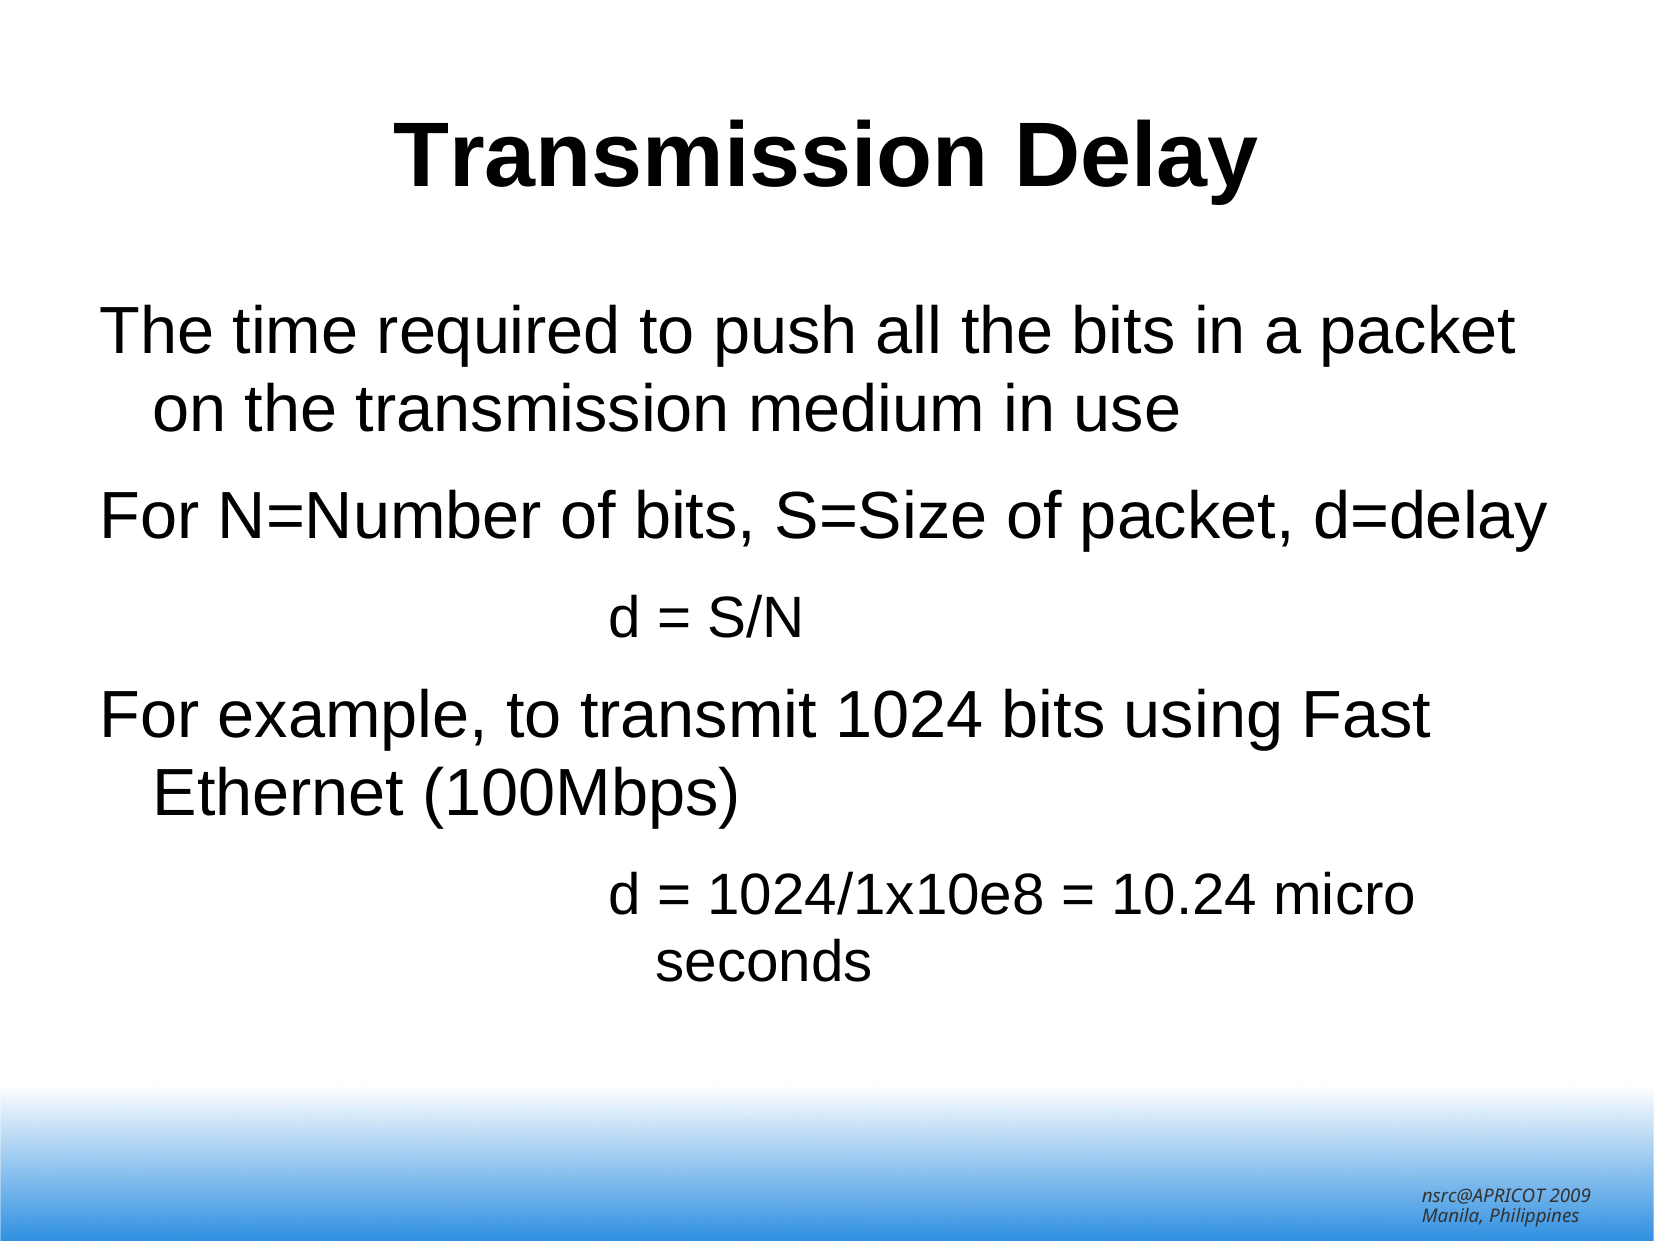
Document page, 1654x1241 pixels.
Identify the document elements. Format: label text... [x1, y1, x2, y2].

picture [0, 1083, 1654, 1241]
title Transmission Delay [82, 49, 1571, 257]
picture [1573, 1190, 1578, 1201]
list The time required to push all the bits in a packet on the transmission medium in use For N=Number of bits, S=Size of packet, d=delay d = S/N For example, to transmit 1024 bits using Fast Ethernet (100Mbps) d = 1024/1x10e8 = 10.24 micro seconds [82, 290, 1571, 1214]
